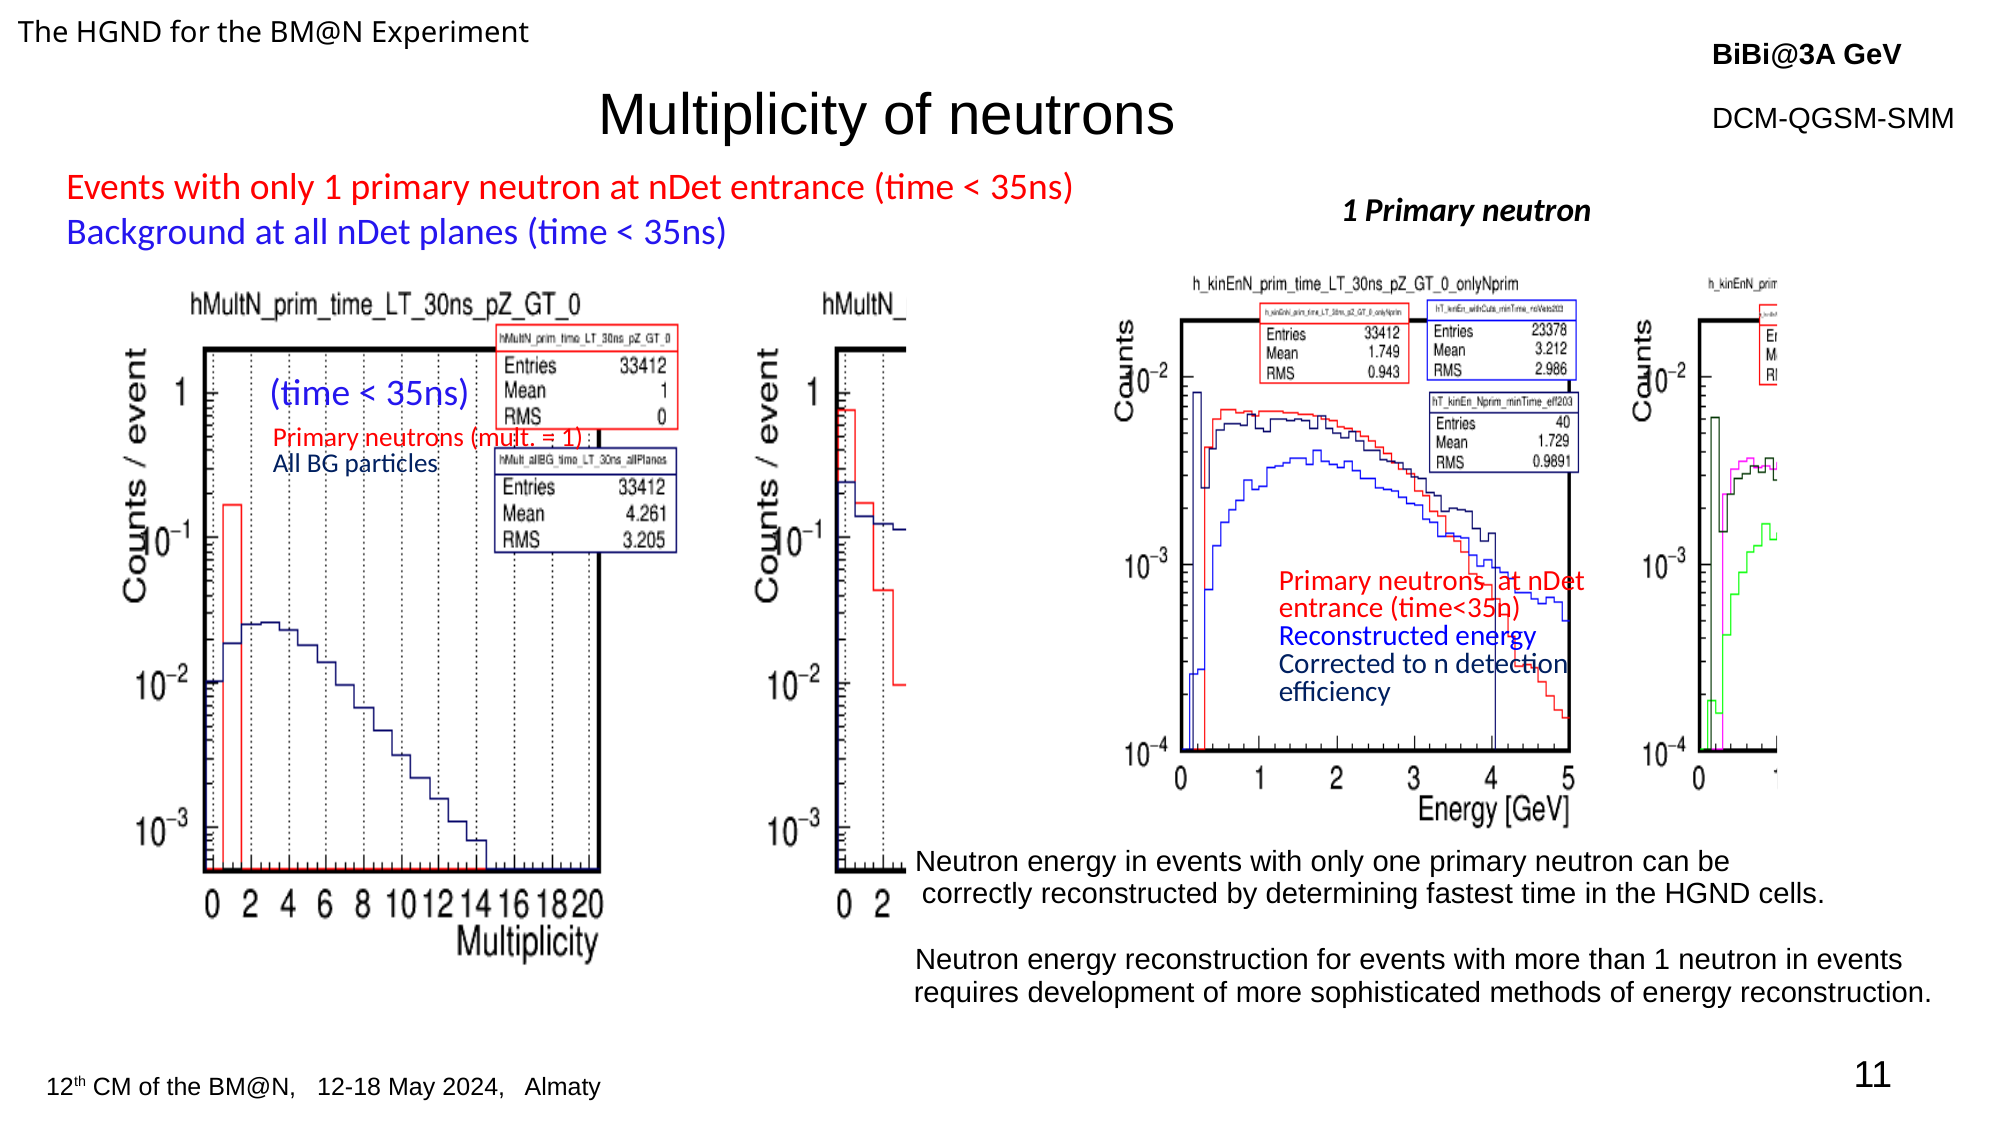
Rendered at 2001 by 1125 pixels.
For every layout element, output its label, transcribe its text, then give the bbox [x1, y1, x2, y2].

picture [1098, 259, 1778, 837]
text_box - Neutron energy in events with only one primary neutron can be correctly reconstructed by determining fastest time in the HGND cells. - Neutron energy reconstruction for events with more than 1 neutron in events requires development of more sophisticated methods of energy reconstruction. [882, 837, 1948, 1039]
text_box Events with only 1 primary neutron at nDet entrance (time < 35ns) Background at all nDet planes (time < 35ns) [51, 154, 1099, 260]
text_box <номер> [1847, 1046, 2001, 1116]
text_box The HGND for the BM@N Experiment [3, 4, 560, 60]
text_box 1 Primary neutron [1326, 188, 1665, 236]
text_box Primary neutrons at nDet entrance (time<35n) Reconstructed energy Corrected to n detection efficiency [1264, 560, 1646, 715]
picture [72, 275, 907, 985]
text_box (time < 35ns) [254, 369, 485, 431]
text_box Primary neutrons (mult. = 1) All BG particles [258, 418, 642, 486]
text_box 12th CM of the BM@N, 12-18 May 2024, Almaty [31, 1065, 629, 1111]
text_box BiBi@3A GeV DCM-QGSM-SMM [1697, 34, 1981, 162]
text_box Multiplicity of neutrons [583, 74, 1211, 155]
